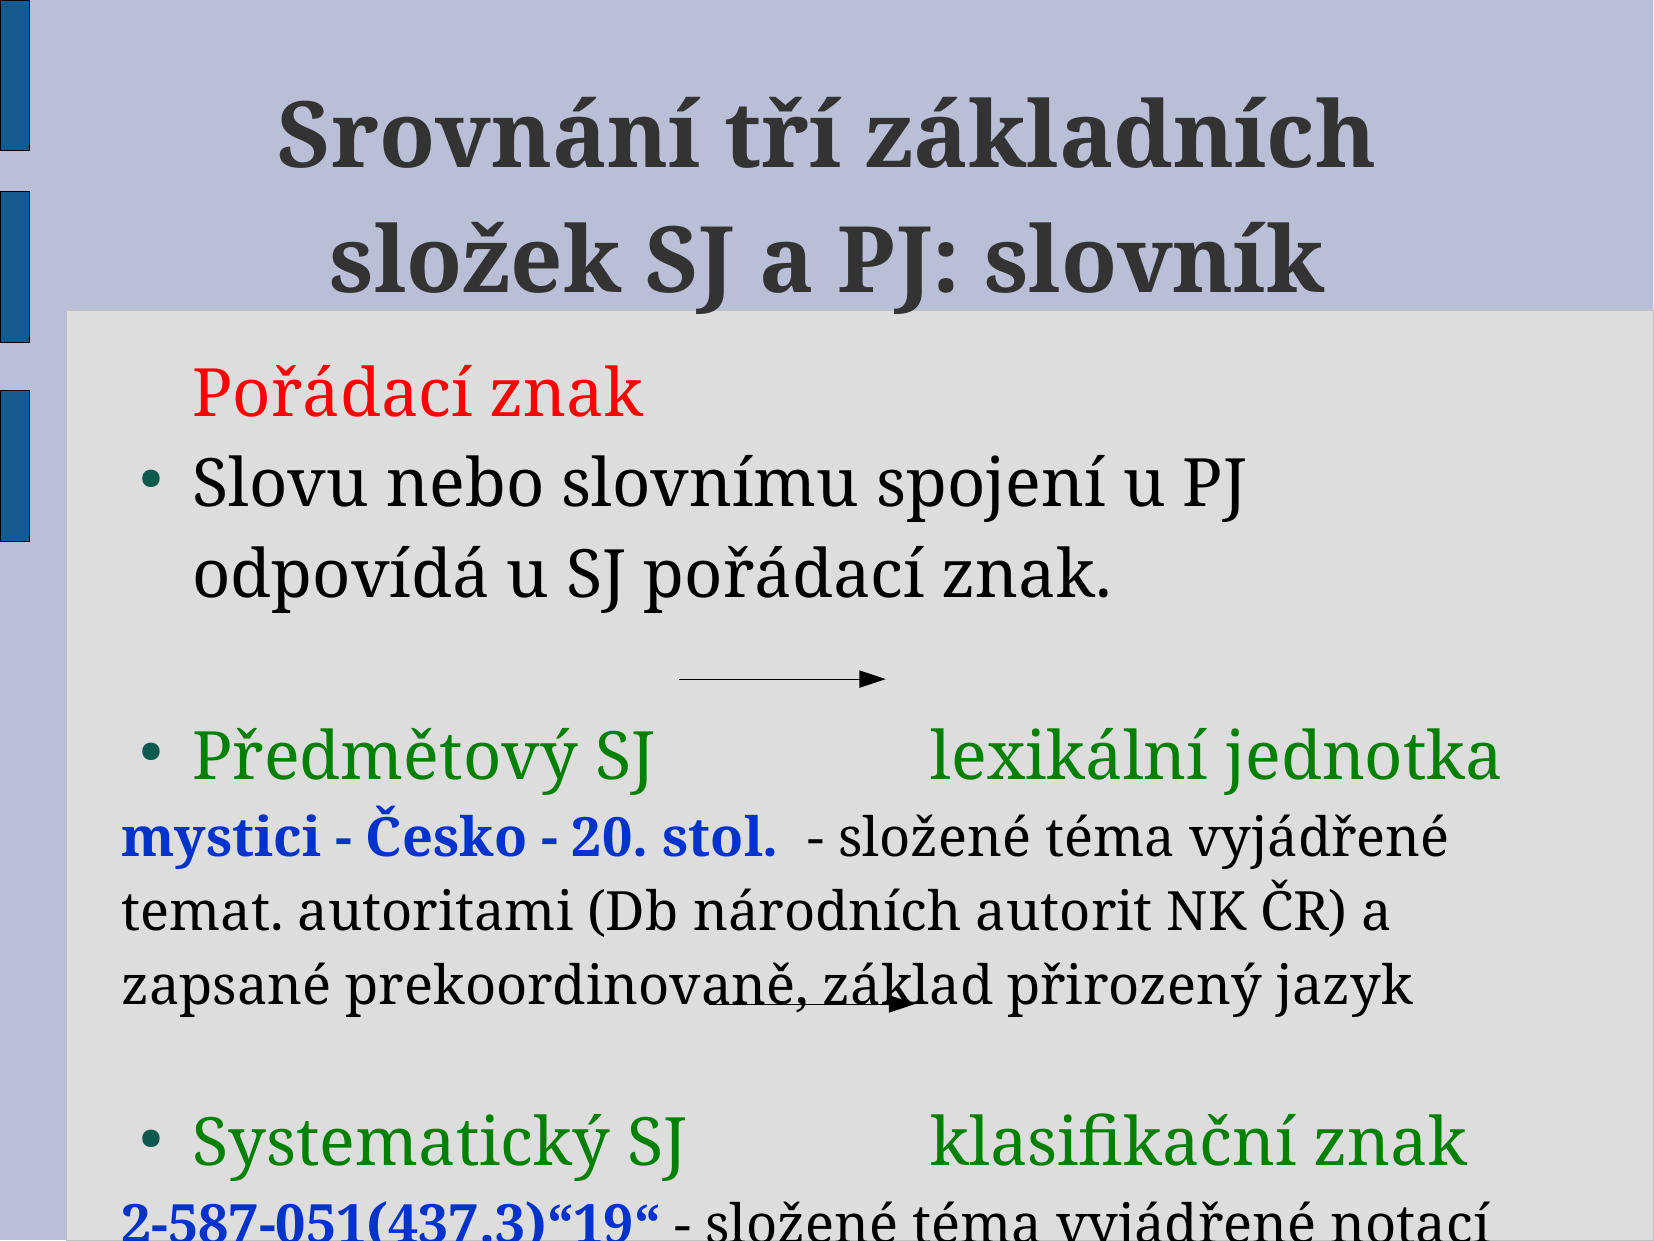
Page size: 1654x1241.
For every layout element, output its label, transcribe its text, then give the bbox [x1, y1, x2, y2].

list Pořádací znak Slovu nebo slovnímu spojení u PJ odpovídá u SJ pořádací znak. Předmětový SJ lexikální jednotka mystici - Česko - 20. stol. - složené téma vyjádřené temat. autoritami (Db národních autorit NK ČR) a zapsané prekoordinovaně, základ přirozený jazyk Systematický SJ klasifikační znak 2-587-051(437.3)“19“ - složené téma vyjádřené notací MDT, základ kód [121, 344, 1534, 1170]
title Srovnání tří základních složek SJ a PJ: slovník [121, 90, 1534, 299]
